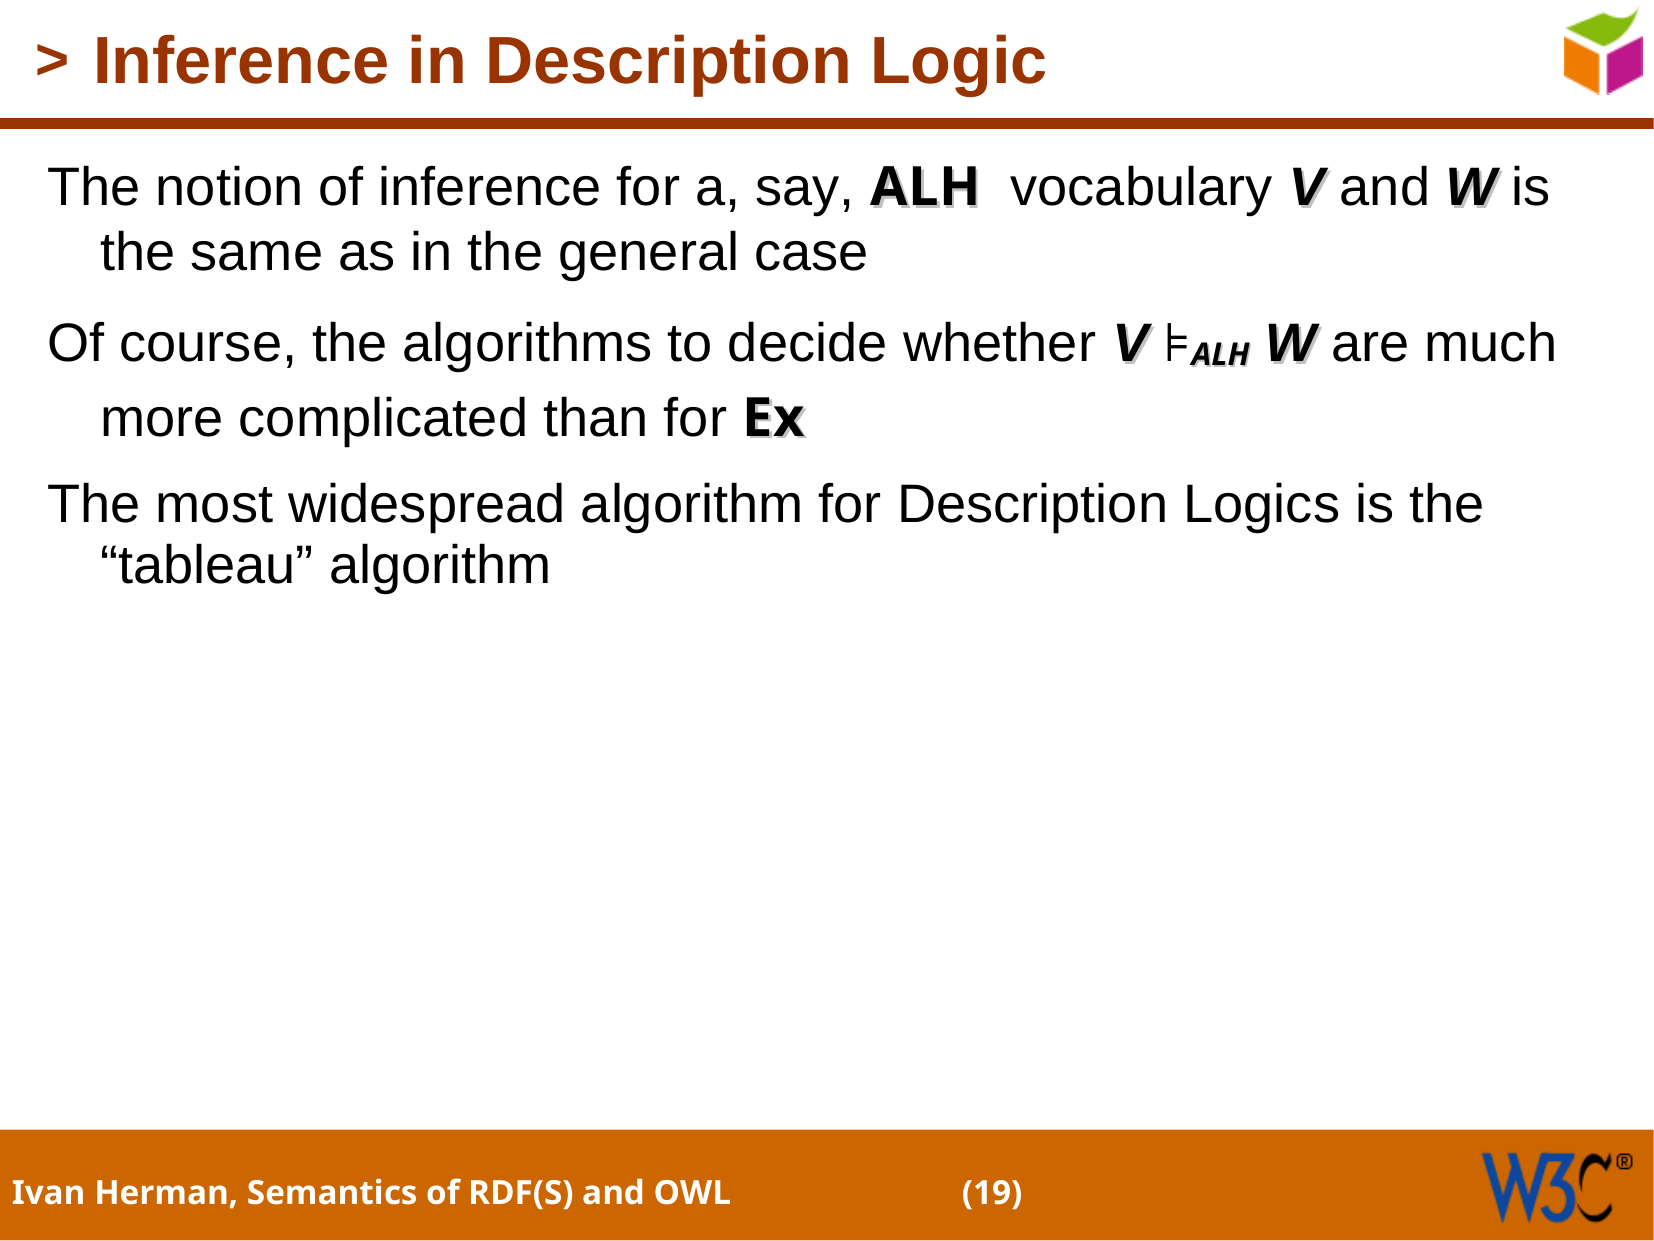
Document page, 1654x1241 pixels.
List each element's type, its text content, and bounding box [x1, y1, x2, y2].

title Inference in Description Logic [93, 7, 1493, 111]
list The notion of inference for a, say, ALH vocabulary V and W is the same as in the general case Of course, the algorithms to decide whether V ⊧ALH W are much more complicated than for Ex The most widespread algorithm for Description Logics is the “tableau” algorithm [29, 147, 1624, 1119]
picture [1477, 1149, 1639, 1228]
picture [1564, 5, 1643, 95]
